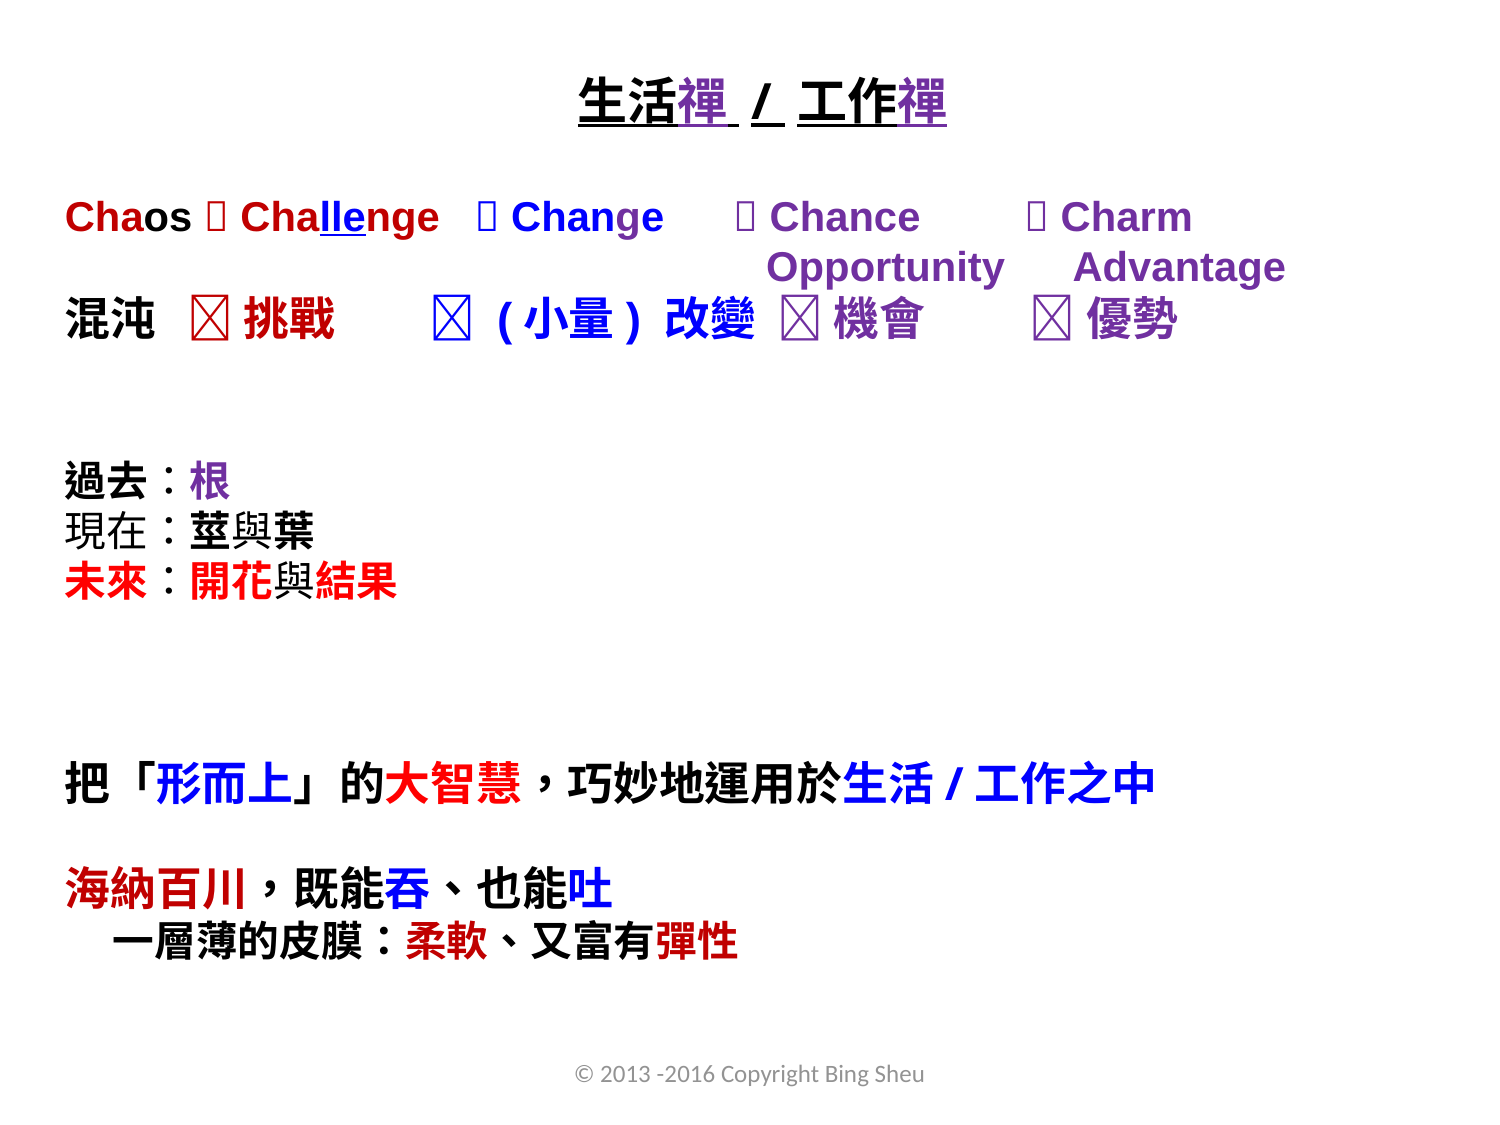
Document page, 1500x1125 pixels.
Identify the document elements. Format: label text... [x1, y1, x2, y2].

footer © 2013 -2016 Copyright Bing Sheu [512, 1042, 988, 1103]
text_box 生活禪 / 工作禪 Chaos  Challenge  Change  Chance  Charm Opportunity Advantage 混沌  挑戰  (小量) 改變  機會  優勢 過去：根 現在：莖與葉 未來：開花與結果 把「形而上」的大智慧，巧妙地運用於生活/工作之中 海納百川，既能吞、也能吐 一層薄的皮膜：柔軟、又富有彈性 [49, 62, 1475, 973]
